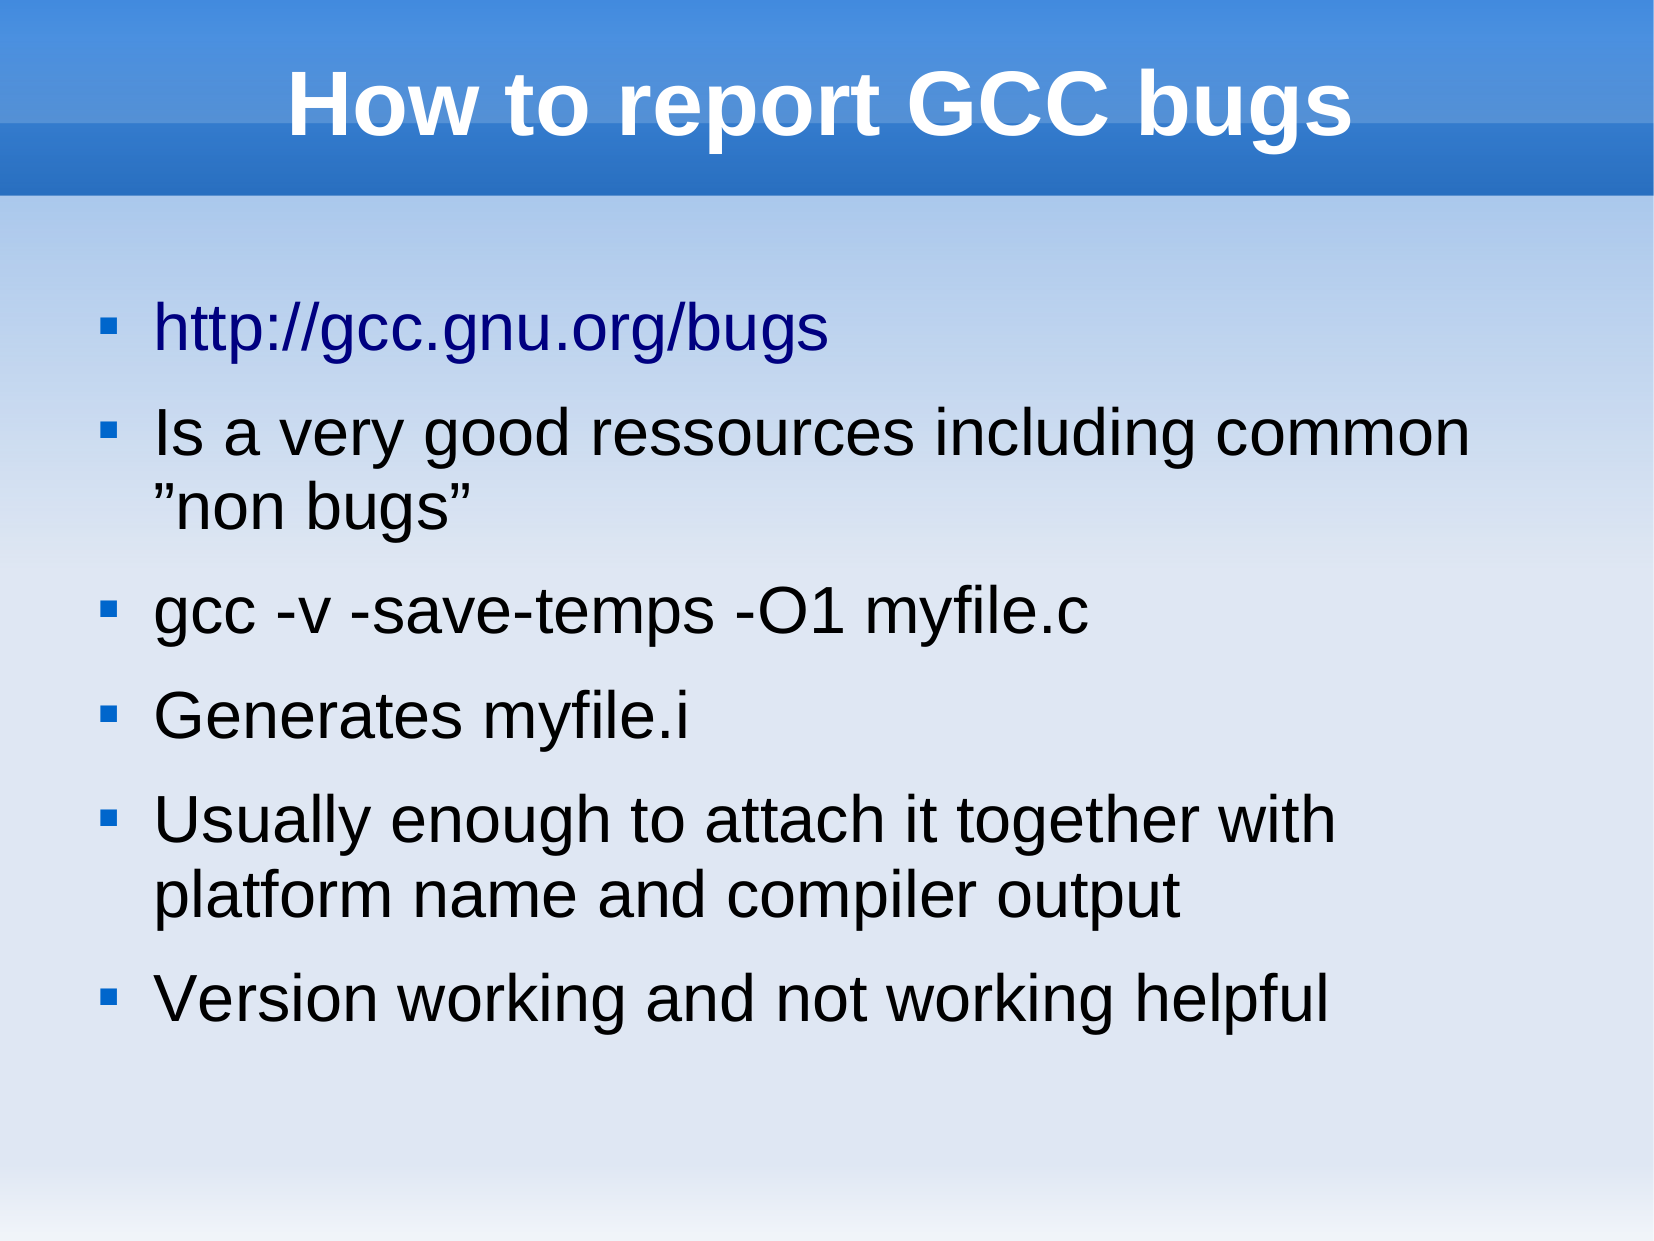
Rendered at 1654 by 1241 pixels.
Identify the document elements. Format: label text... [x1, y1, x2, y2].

list http://gcc.gnu.org/bugs Is a very good ressources including common ”non bugs” gcc -v -save-temps -O1 myfile.c Generates myfile.i Usually enough to attach it together with platform name and compiler output Version working and not working helpful [82, 290, 1571, 1094]
title How to report GCC bugs [76, 7, 1565, 200]
picture [0, 0, 1654, 1241]
